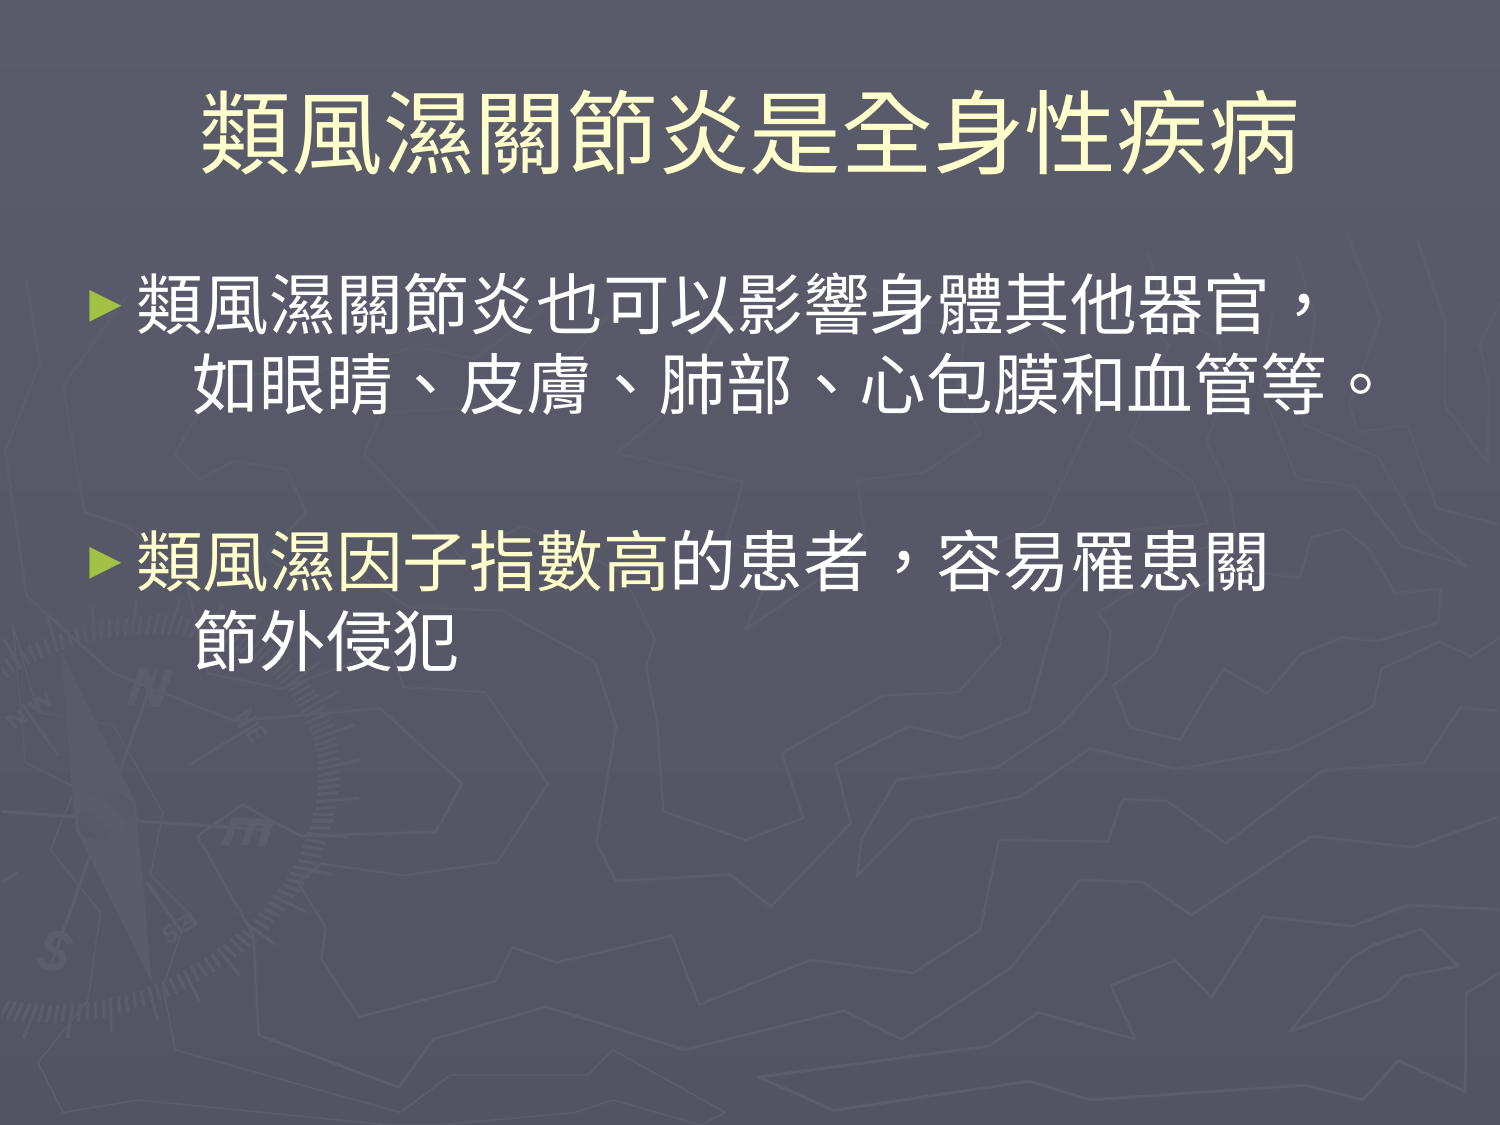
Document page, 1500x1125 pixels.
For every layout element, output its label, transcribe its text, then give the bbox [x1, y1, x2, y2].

title 類風濕關節炎是全身性疾病 [49, 37, 1451, 225]
list 類風濕關節炎也可以影響身體其他器官，如眼睛、皮膚、肺部、心包膜和血管等。 類風濕因子指數高的患者，容易罹患關節外侵犯 [64, 255, 1353, 953]
